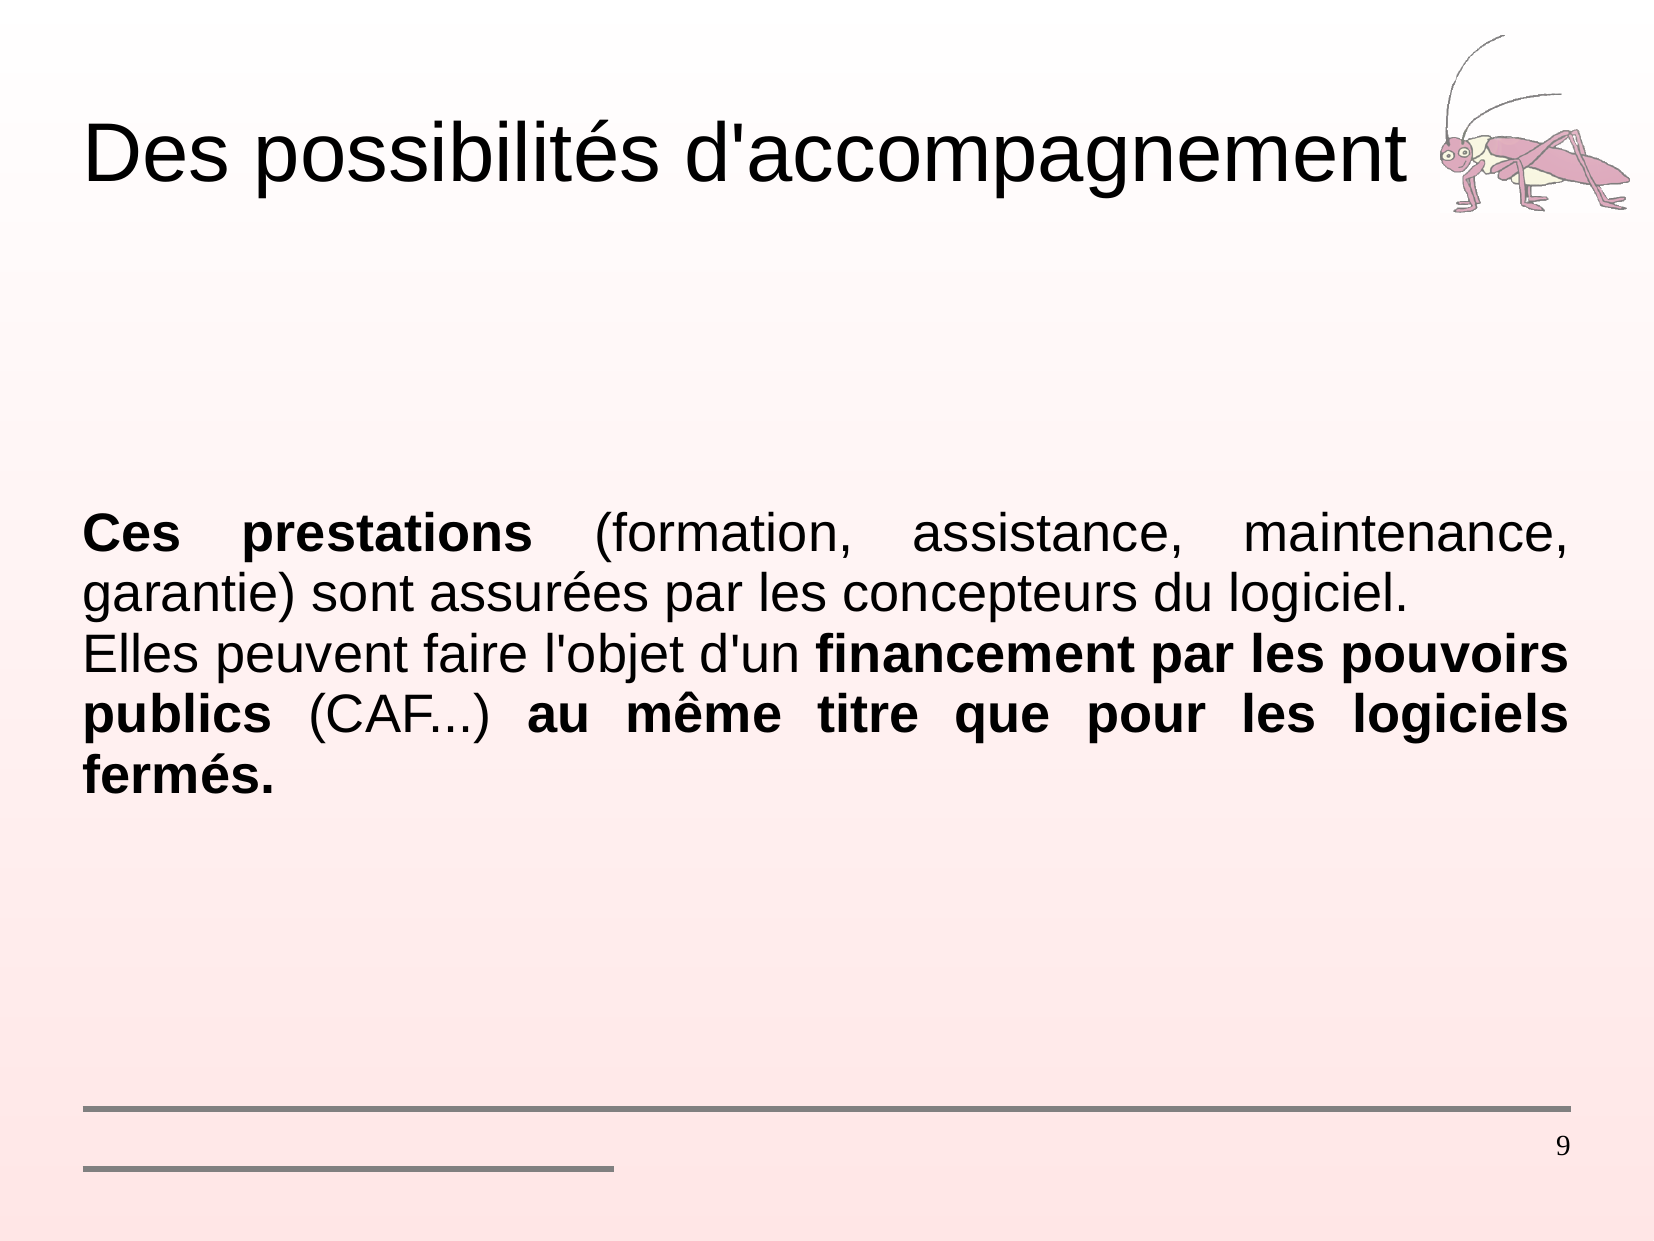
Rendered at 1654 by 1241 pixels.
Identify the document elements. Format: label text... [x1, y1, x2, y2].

title Des possibilités d'accompagnement [82, 49, 1571, 246]
picture [1440, 35, 1630, 213]
subtitle Ces prestations (formation, assistance, maintenance, garantie) sont assurées par les concepteurs du logiciel. Elles peuvent faire l'objet d'un financement par les pouvoirs publics (CAF...) au même titre que pour les logiciels fermés. [82, 246, 1571, 1066]
